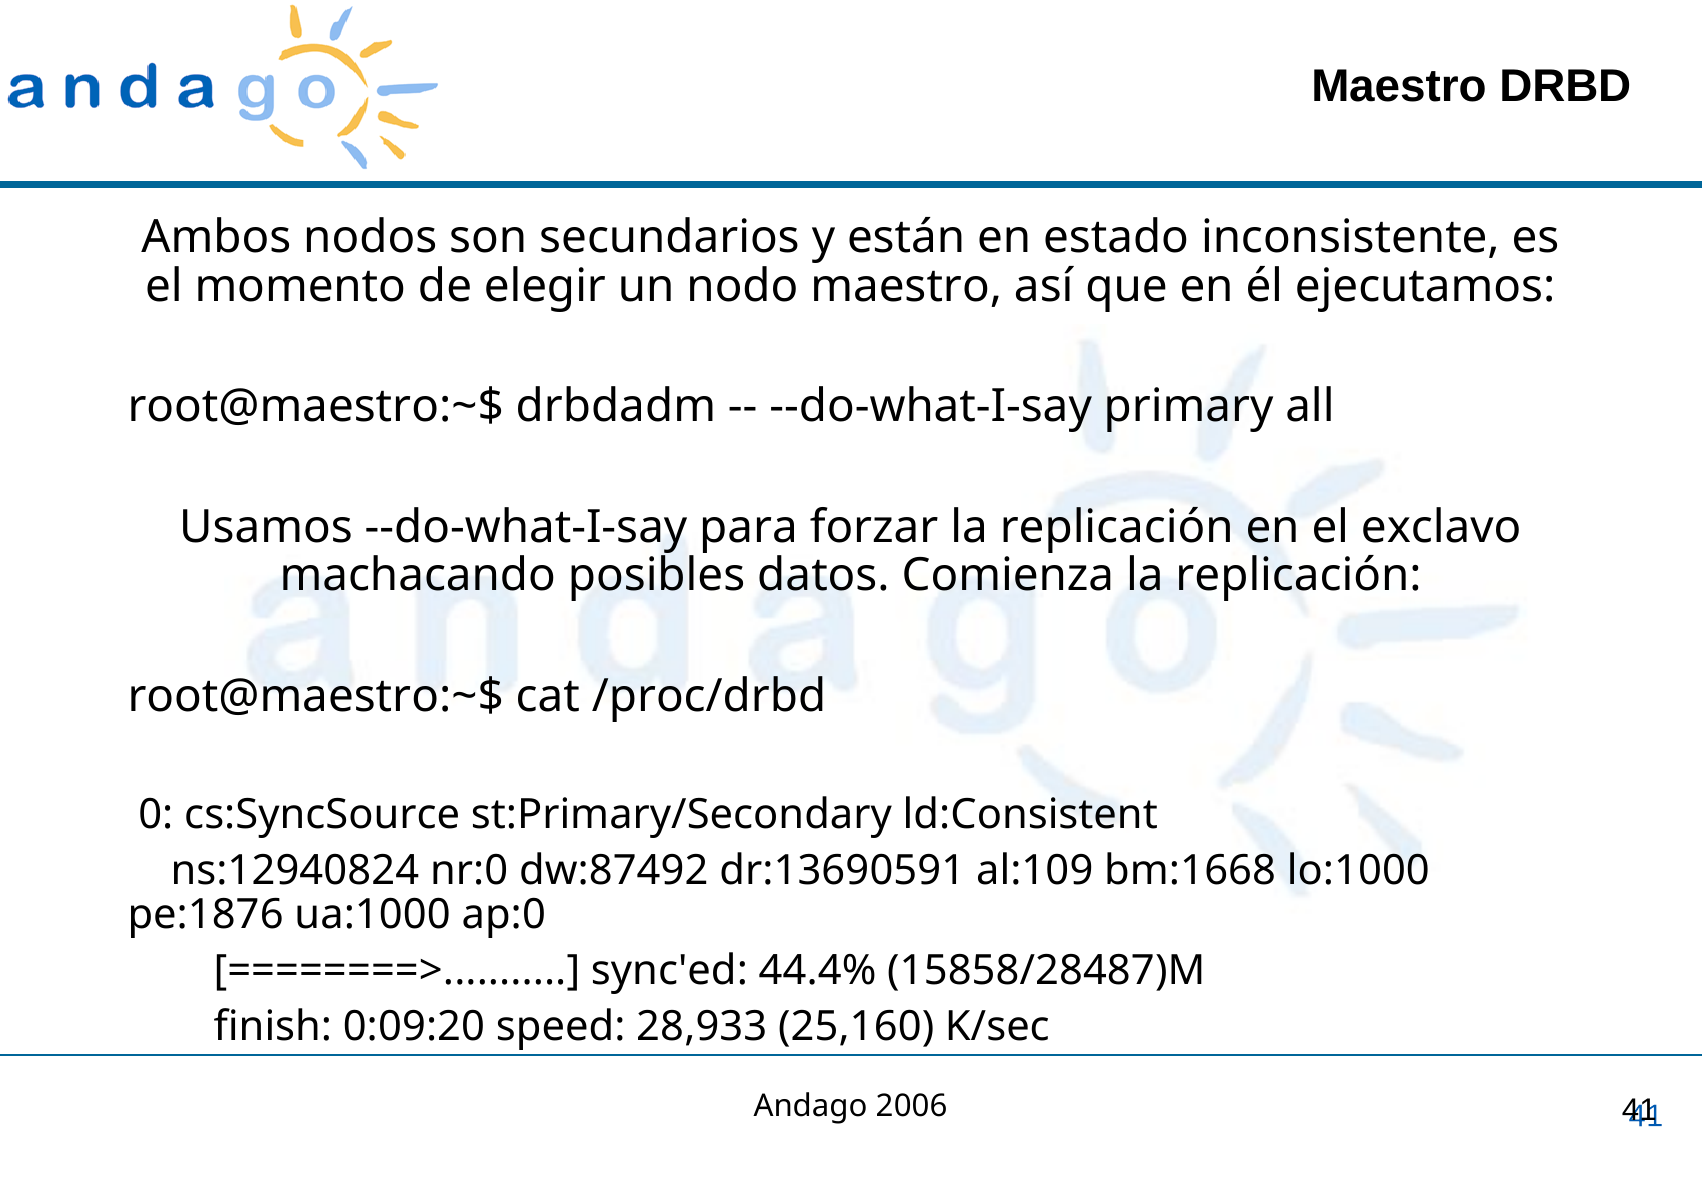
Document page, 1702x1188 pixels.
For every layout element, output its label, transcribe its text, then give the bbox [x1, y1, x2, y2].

picture [0, 0, 255, 175]
subtitle Ambos nodos son secundarios y están en estado inconsistente, es el momento de elegir un nodo maestro, así que en él ejecutamos: root@maestro:~$ drbdadm -- --do-what-I-say primary all Usamos --do-what-I-say para forzar la replicación en el exclavo machacando posibles datos. Comienza la replicación: root@maestro:~$ cat /proc/drbd 0: cs:SyncSource st:Primary/Secondary ld:Consistent ns:12940824 nr:0 dw:87492 dr:13690591 al:109 bm:1668 lo:1000 pe:1876 ua:1000 ap:0 [========>...........] sync'ed: 44.4% (15858/28487)M finish: 0:09:20 speed: 28,933 (25,160) K/sec [127, 239, 1575, 1024]
title Maestro DRBD [255, 0, 1702, 188]
